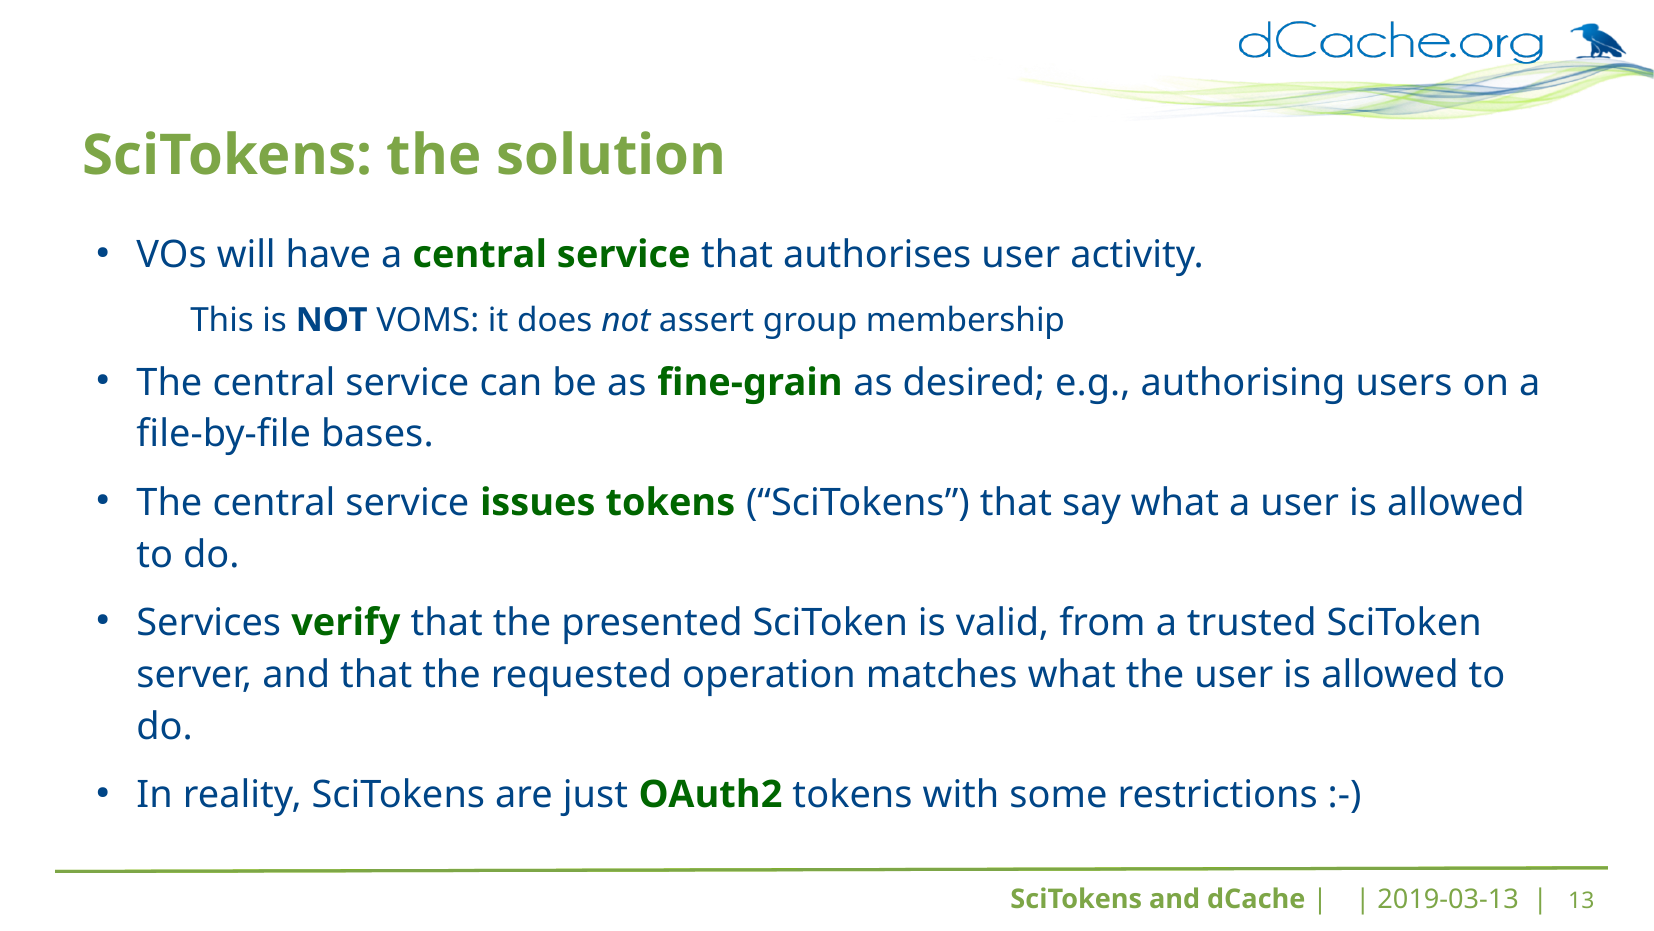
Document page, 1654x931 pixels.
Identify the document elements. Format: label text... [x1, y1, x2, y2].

list VOs will have a central service that authorises user activity. This is NOT VOMS: it does not assert group membership The central service can be as fine-grain as desired; e.g., authorising users on a file-by-file bases. The central service issues tokens (“SciTokens”) that say what a user is allowed to do. Services verify that the presented SciToken is valid, from a trusted SciToken server, and that the requested operation matches what the user is allowed to do. In reality, SciTokens are just OAuth2 tokens with some restrictions :-) [82, 227, 1571, 826]
picture [956, 12, 1654, 127]
title SciTokens: the solution [82, 116, 1605, 189]
